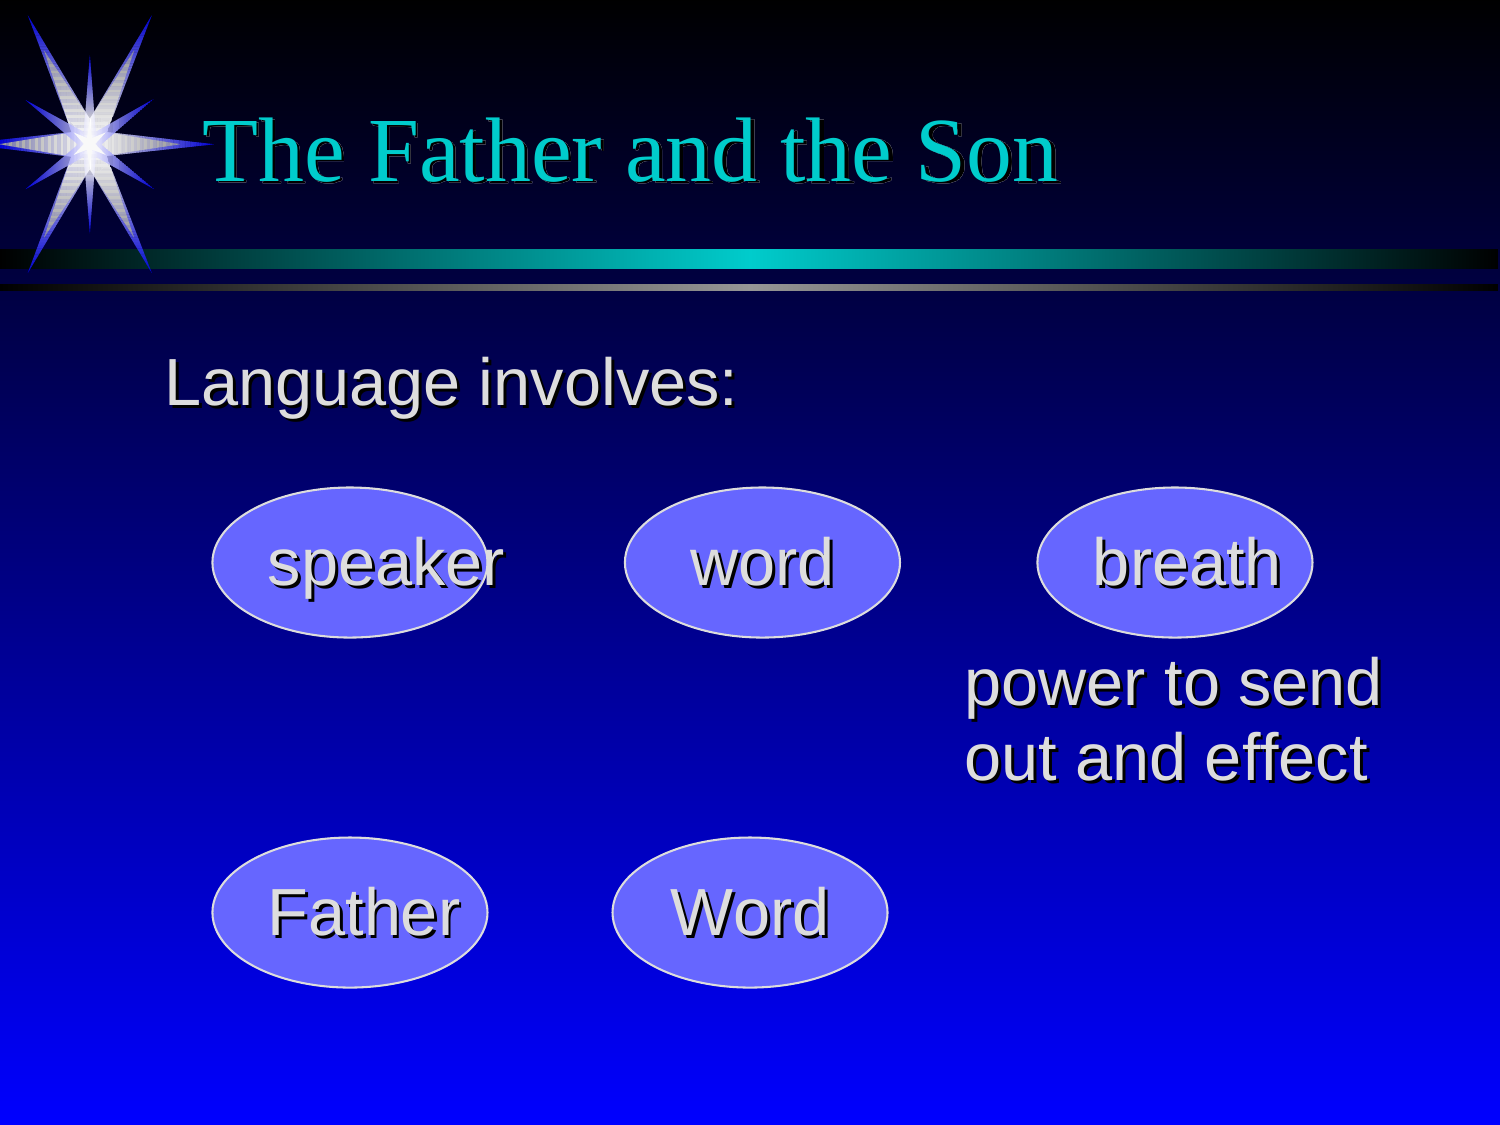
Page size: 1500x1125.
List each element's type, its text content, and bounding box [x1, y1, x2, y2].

text_box breath [1037, 487, 1313, 637]
text_box Word [612, 837, 888, 988]
text_box word [624, 487, 901, 638]
text_box Language involves: [150, 337, 888, 428]
text_box power to send out and effect [950, 637, 1476, 803]
title The Father and the Son [187, 56, 1463, 244]
text_box speaker [212, 487, 487, 638]
text_box Father [212, 837, 488, 988]
